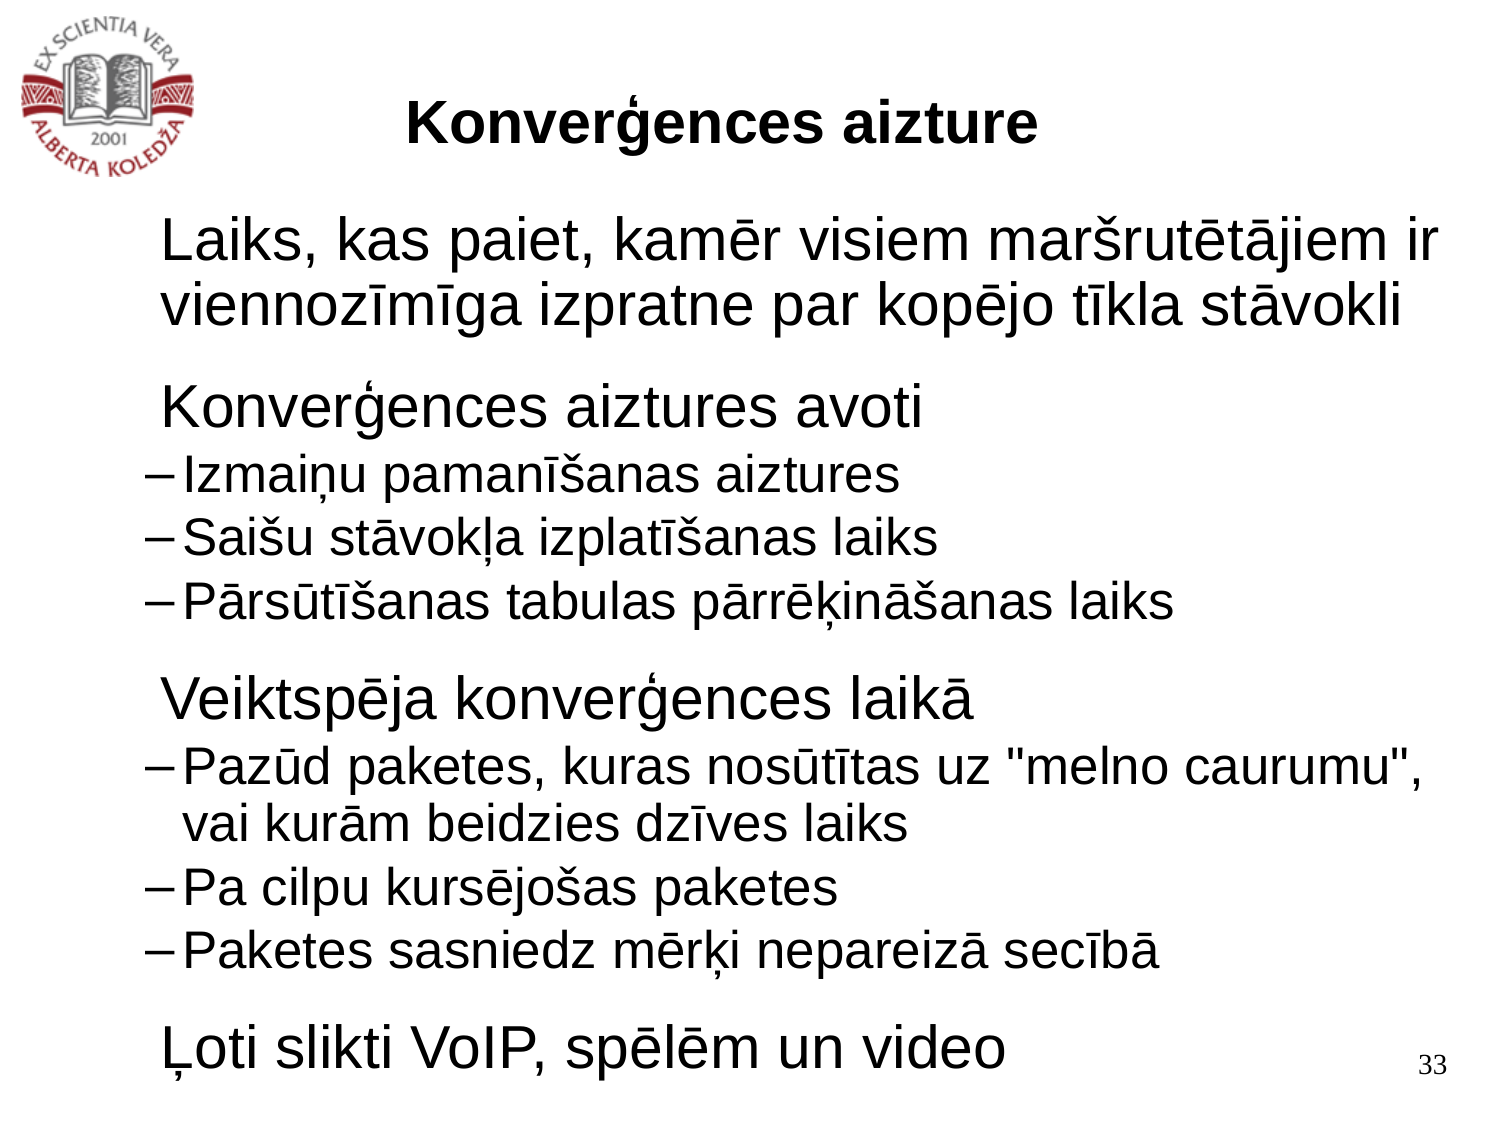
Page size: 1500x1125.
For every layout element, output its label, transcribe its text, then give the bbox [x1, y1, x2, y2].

list Laiks, kas paiet, kamēr visiem maršrutētājiem ir viennozīmīga izpratne par kopējo tīkla stāvokli Konverģences aiztures avoti Izmaiņu pamanīšanas aiztures Saišu stāvokļa izplatīšanas laiks Pārsūtīšanas tabulas pārrēķināšanas laiks Veiktspēja konverģences laikā Pazūd paketes, kuras nosūtītas uz "melno caurumu", vai kurām beidzies dzīves laiks Pa cilpu kursējošas paketes Paketes sasniedz mērķi nepareizā secībā Ļoti slikti VoIP, spēlēm un video [74, 200, 1463, 1101]
picture [21, 16, 194, 177]
title Konverģences aizture [50, 62, 1374, 175]
